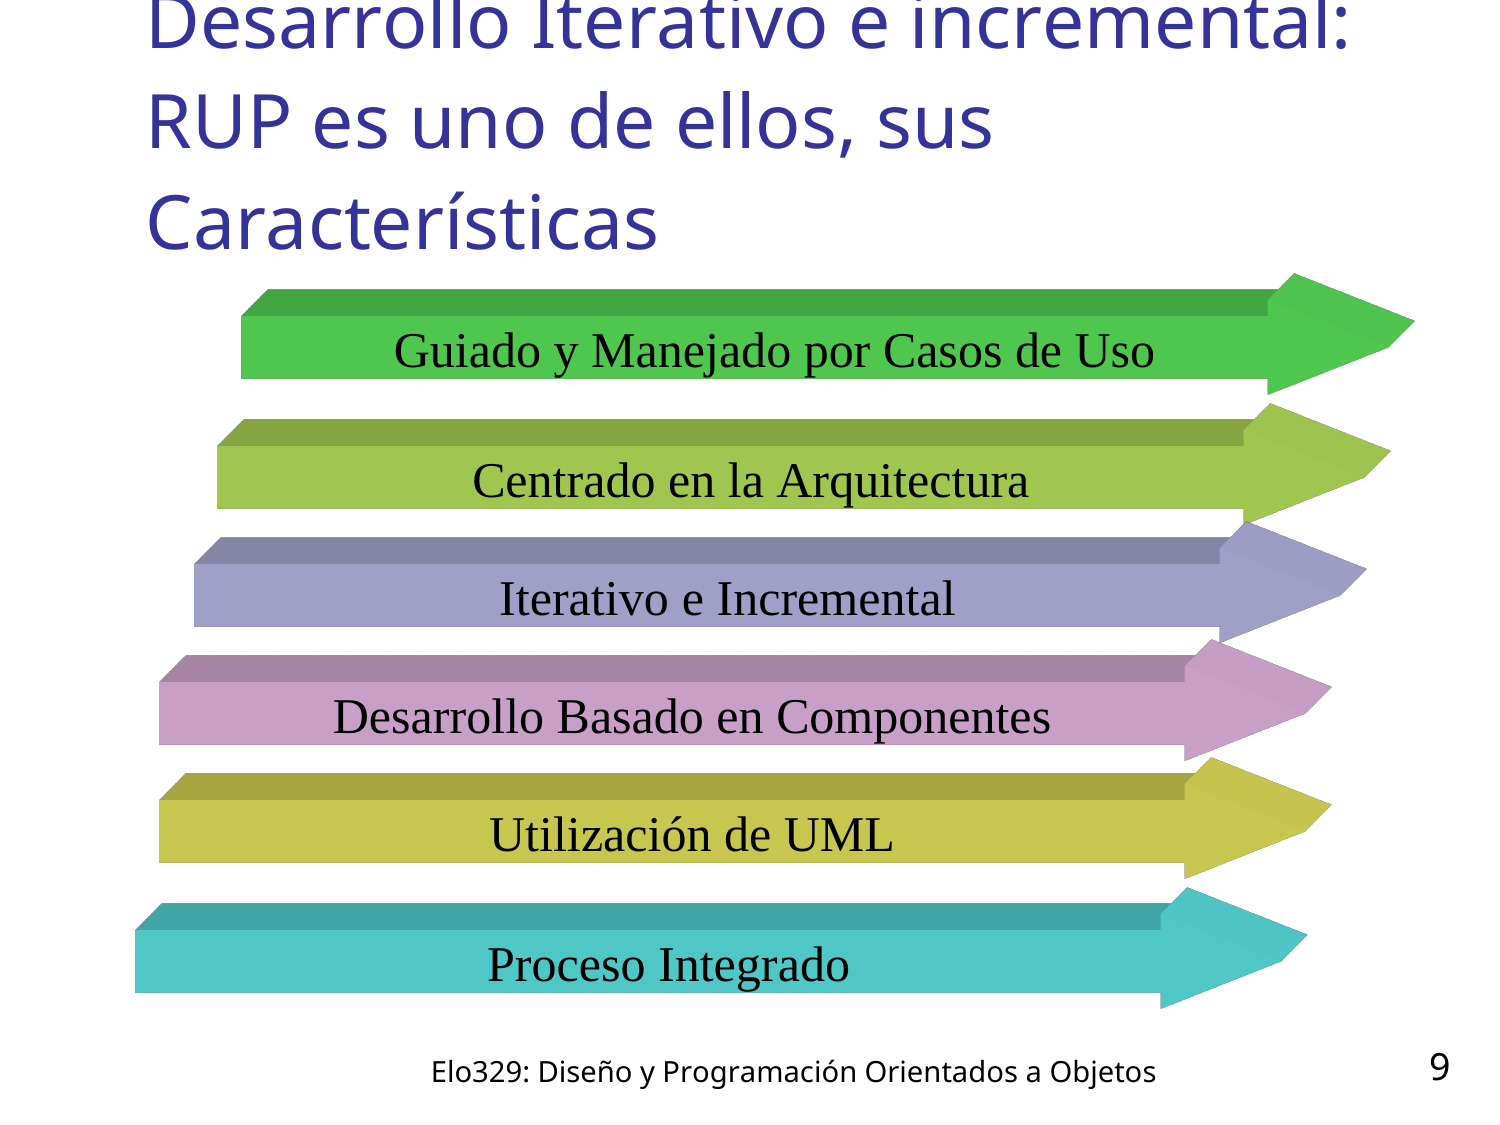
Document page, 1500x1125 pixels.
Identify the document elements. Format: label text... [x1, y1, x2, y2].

title Desarrollo Iterativo e incremental: RUP es uno de ellos, sus Características [130, 21, 1466, 217]
